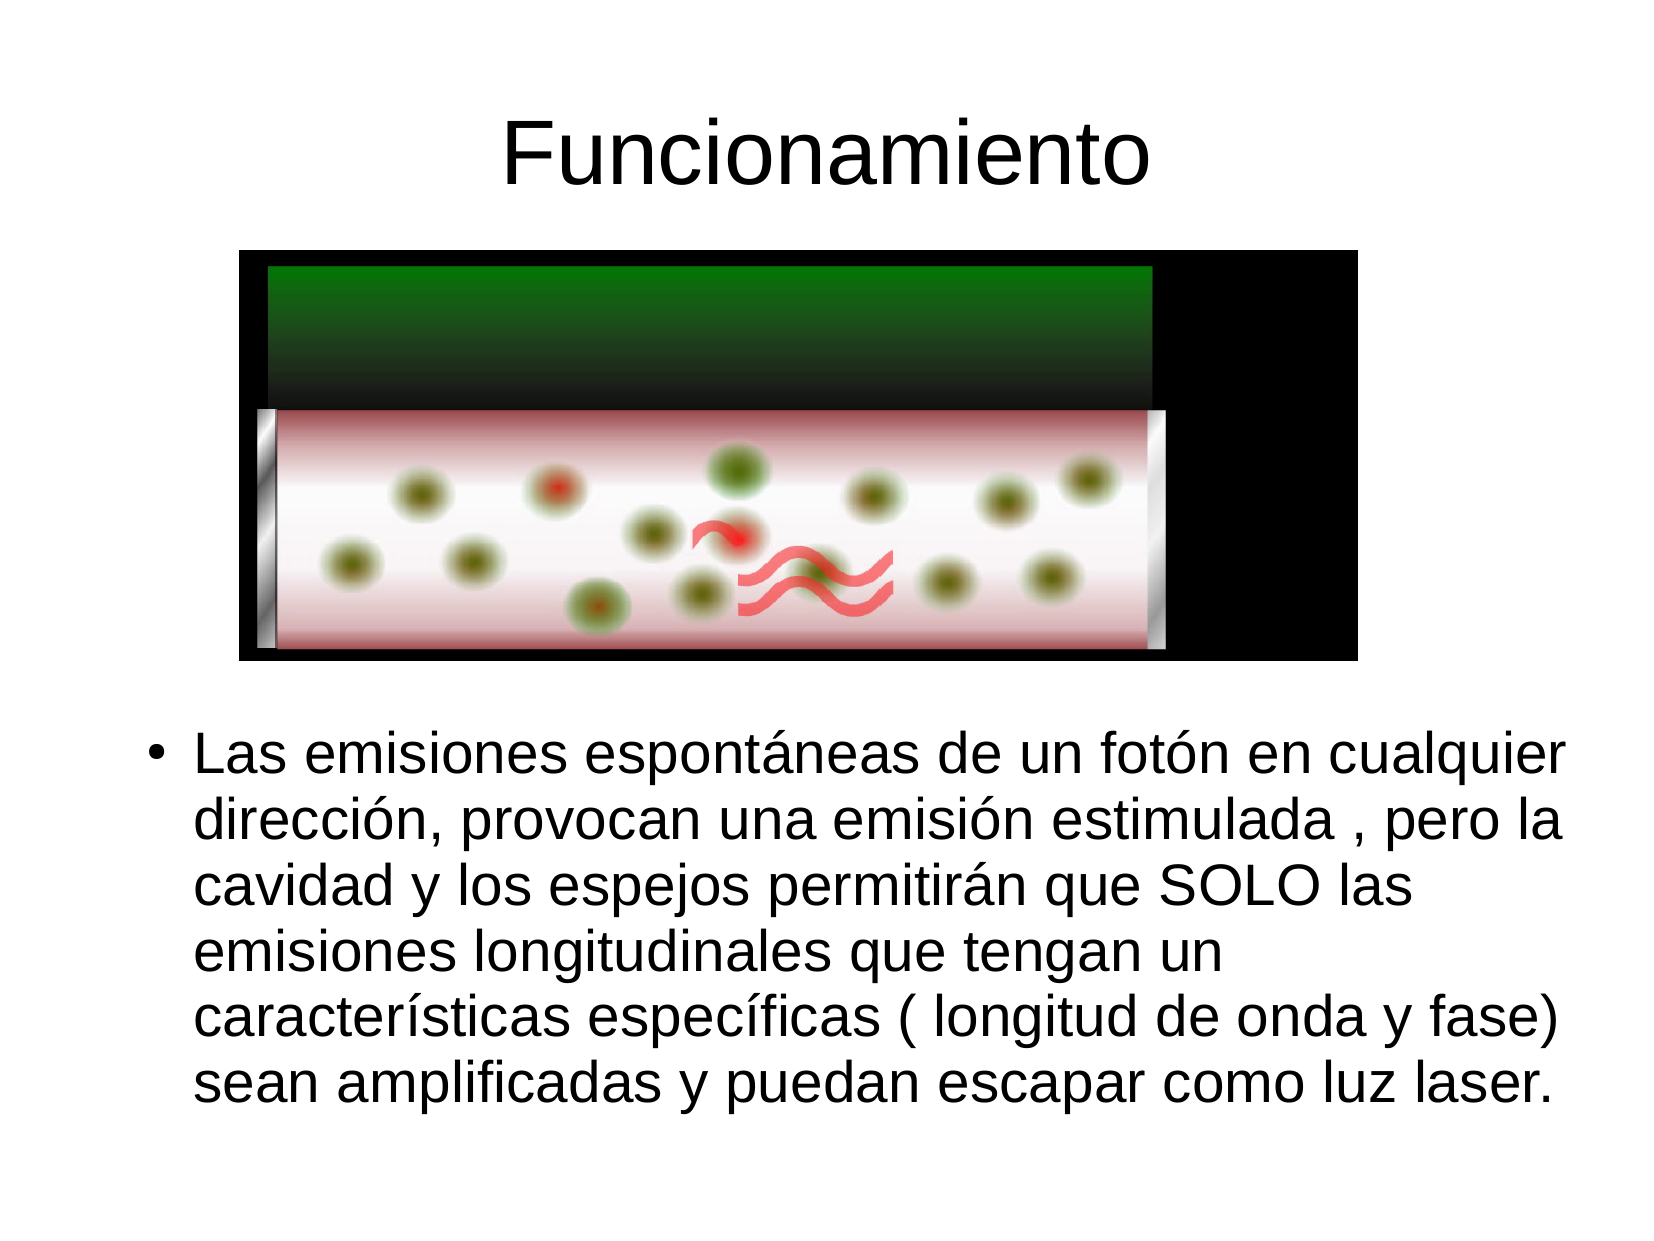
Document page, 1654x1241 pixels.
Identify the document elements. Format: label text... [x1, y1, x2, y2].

text_box [238, 250, 1359, 662]
text_box Las emisiones espontáneas de un fotón en cualquier dirección, provocan una emisión estimulada , pero la cavidad y los espejos permitirán que SOLO las emisiones longitudinales que tengan un características específicas ( longitud de onda y fase) sean amplificadas y puedan escapar como luz laser. [130, 720, 1571, 1182]
title Funcionamiento [82, 49, 1571, 257]
